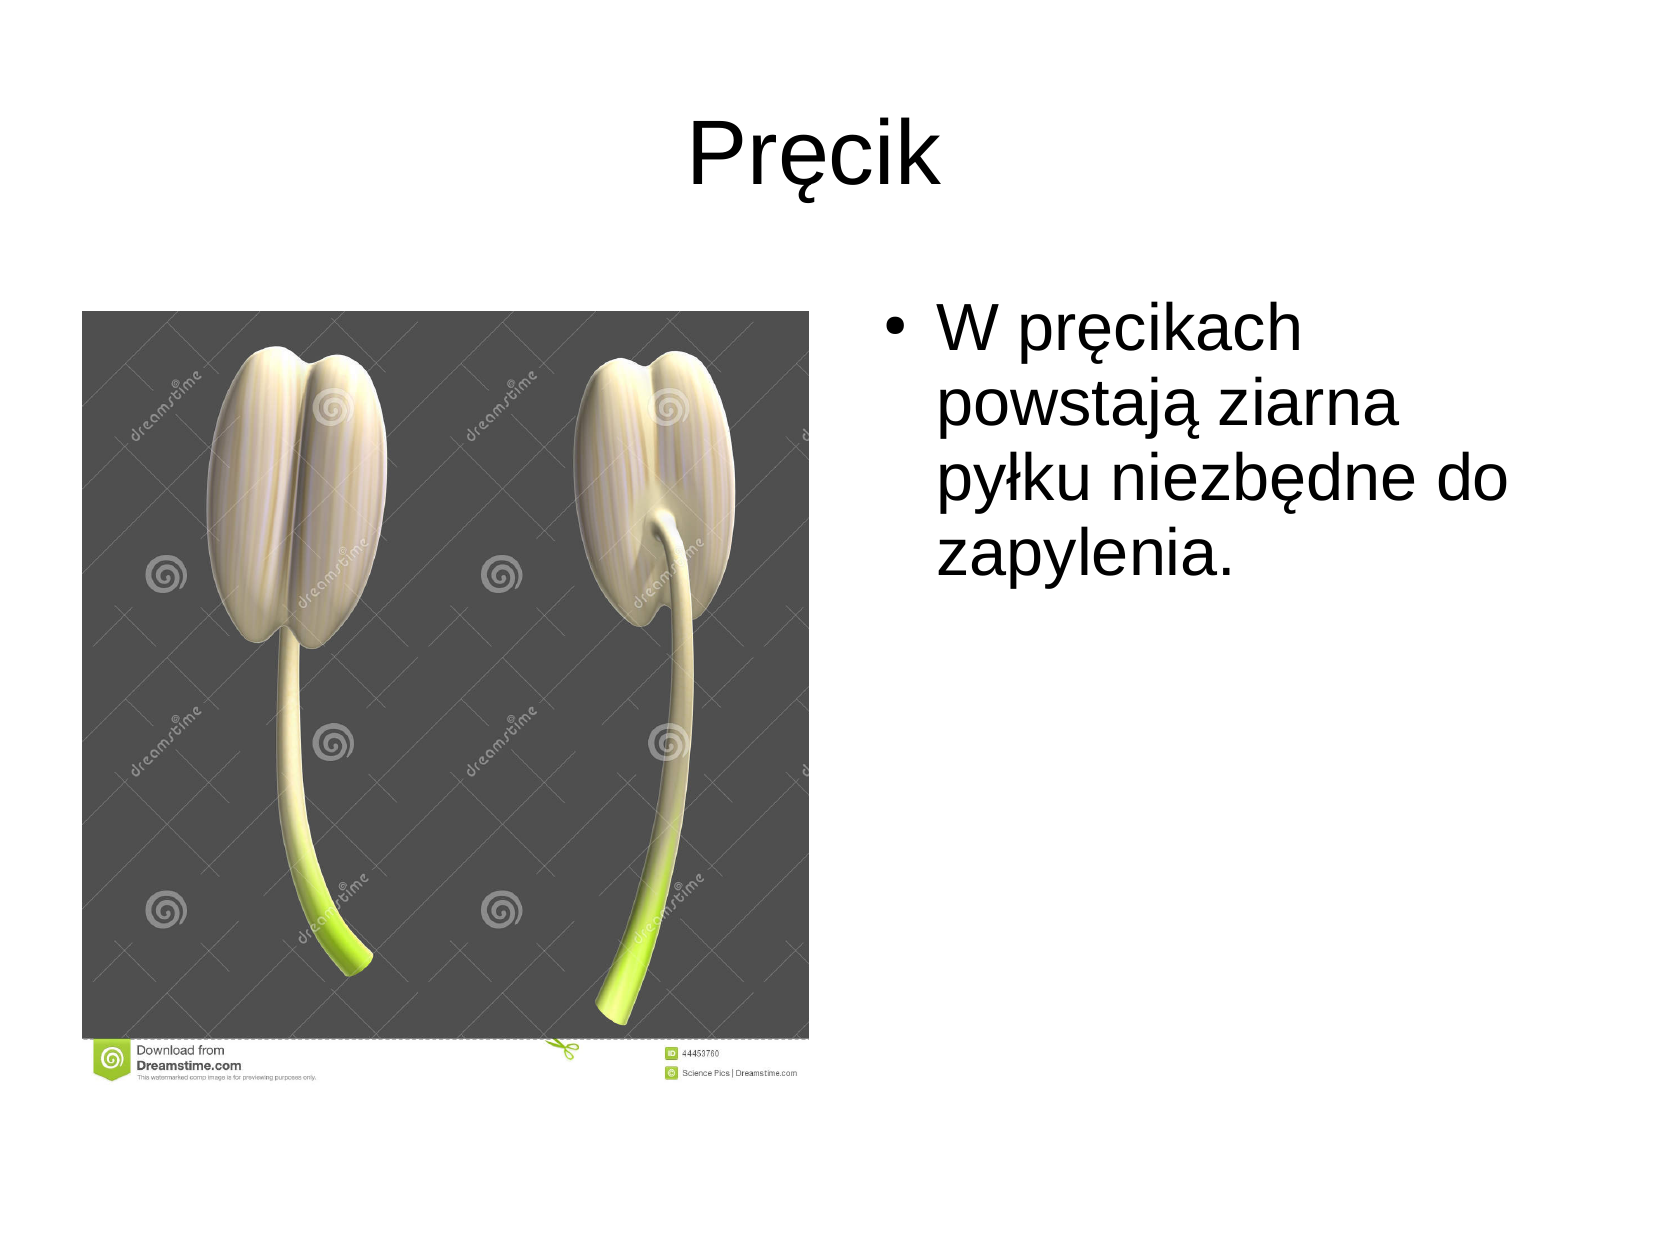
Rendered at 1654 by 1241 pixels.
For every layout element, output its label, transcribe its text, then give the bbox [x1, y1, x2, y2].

title Pręcik [82, 49, 1571, 257]
picture [82, 311, 809, 1088]
list W pręcikach powstają ziarna pyłku niezbędne do zapylenia. [865, 290, 1551, 1109]
